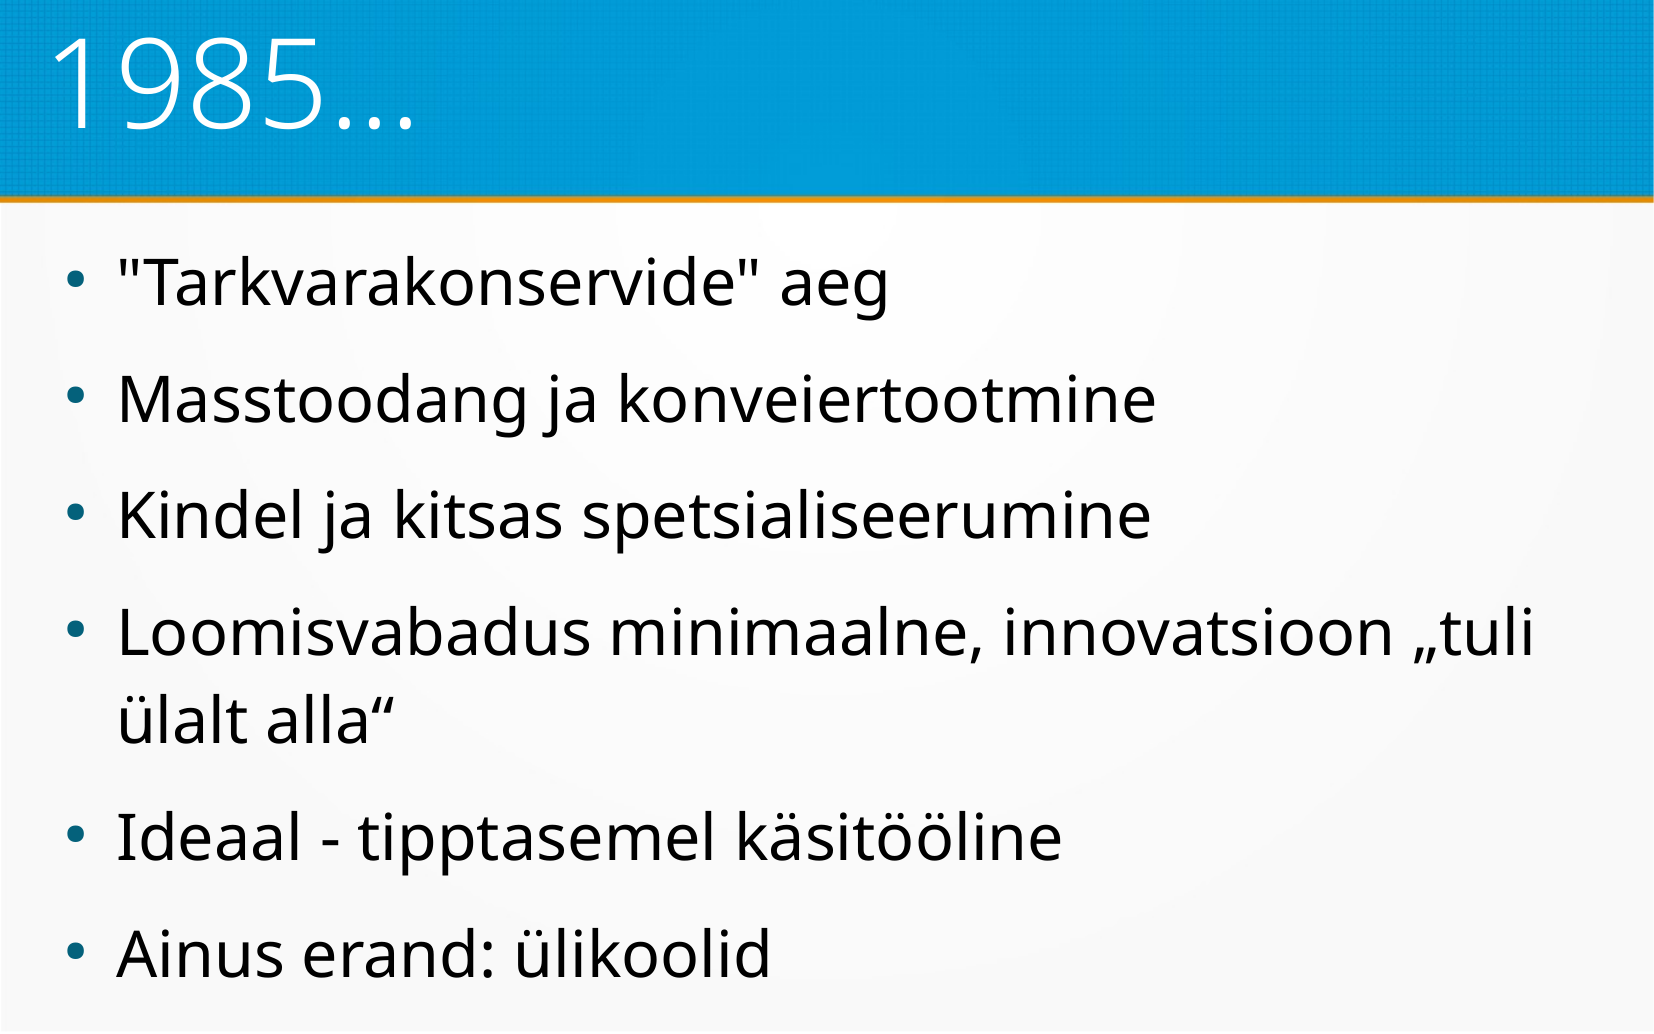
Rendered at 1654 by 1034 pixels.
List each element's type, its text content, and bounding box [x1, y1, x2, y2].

list "Tarkvarakonservide" aeg Masstoodang ja konveiertootmine Kindel ja kitsas spetsialiseerumine Loomisvabadus minimaalne, innovatsioon „tuli ülalt alla“ Ideaal - tipptasemel käsitööline Ainus erand: ülikoolid [47, 236, 1607, 1002]
title 1985... [43, 0, 1619, 166]
picture [0, 195, 1654, 1034]
